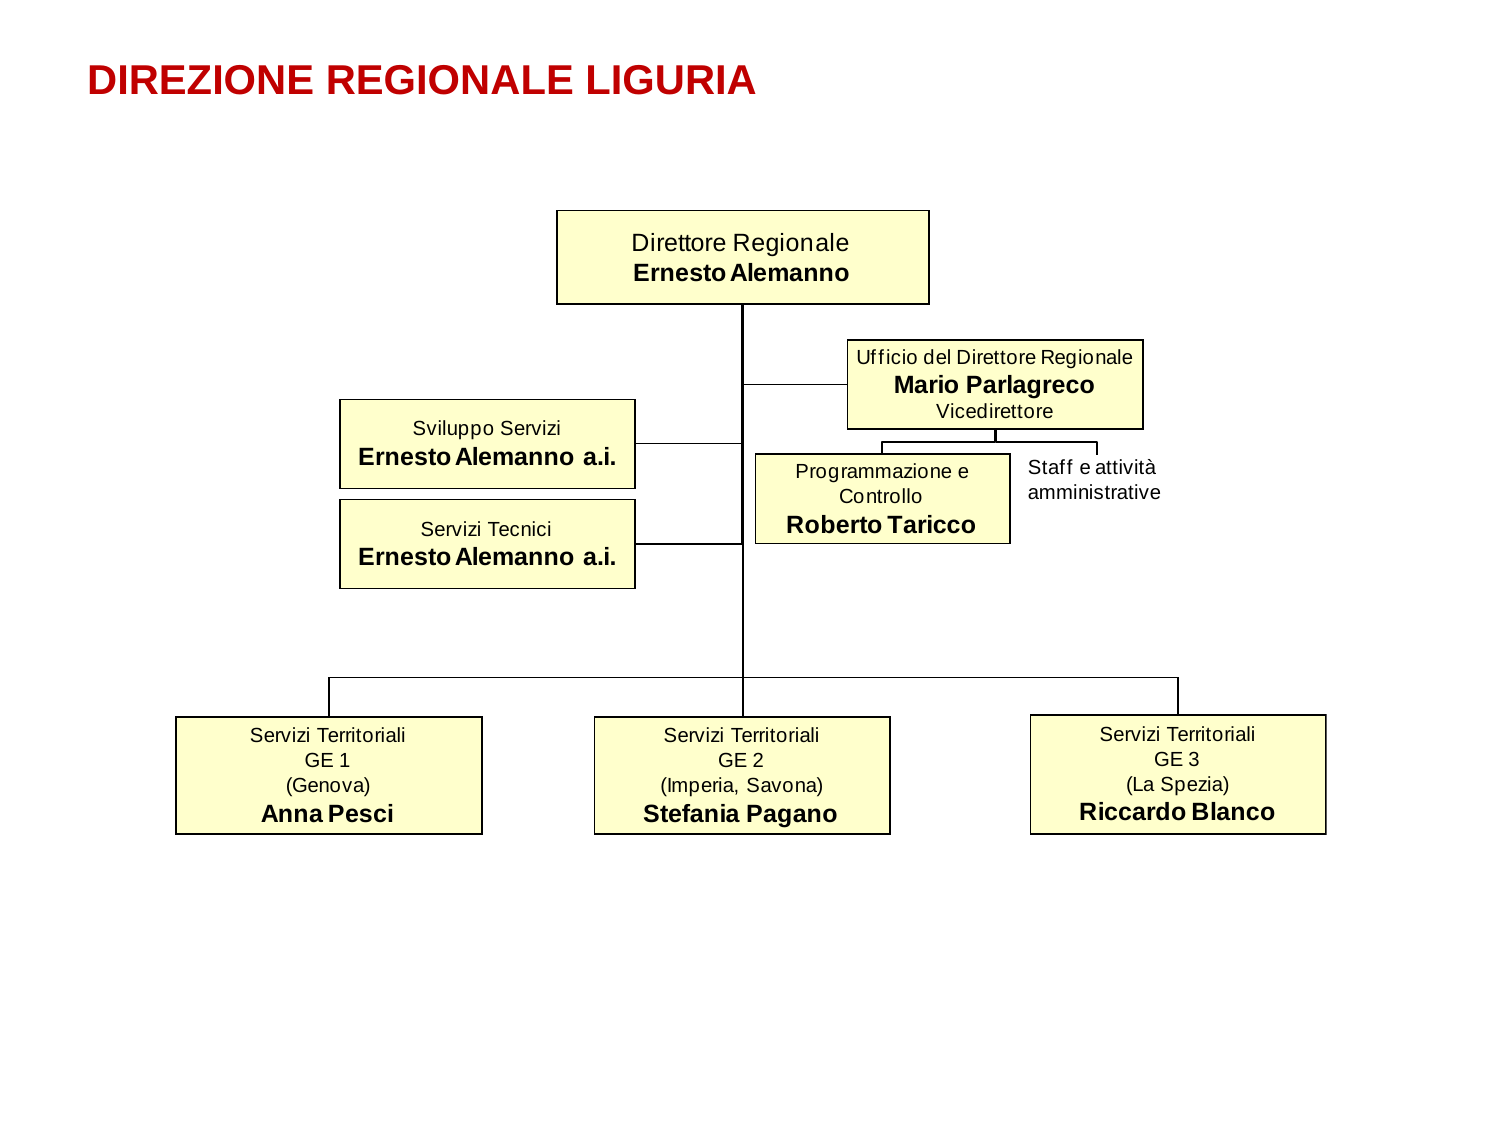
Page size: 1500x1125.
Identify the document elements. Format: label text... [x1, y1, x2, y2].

picture [173, 208, 1327, 835]
title DIREZIONE REGIONALE LIGURIA [72, 45, 1462, 128]
